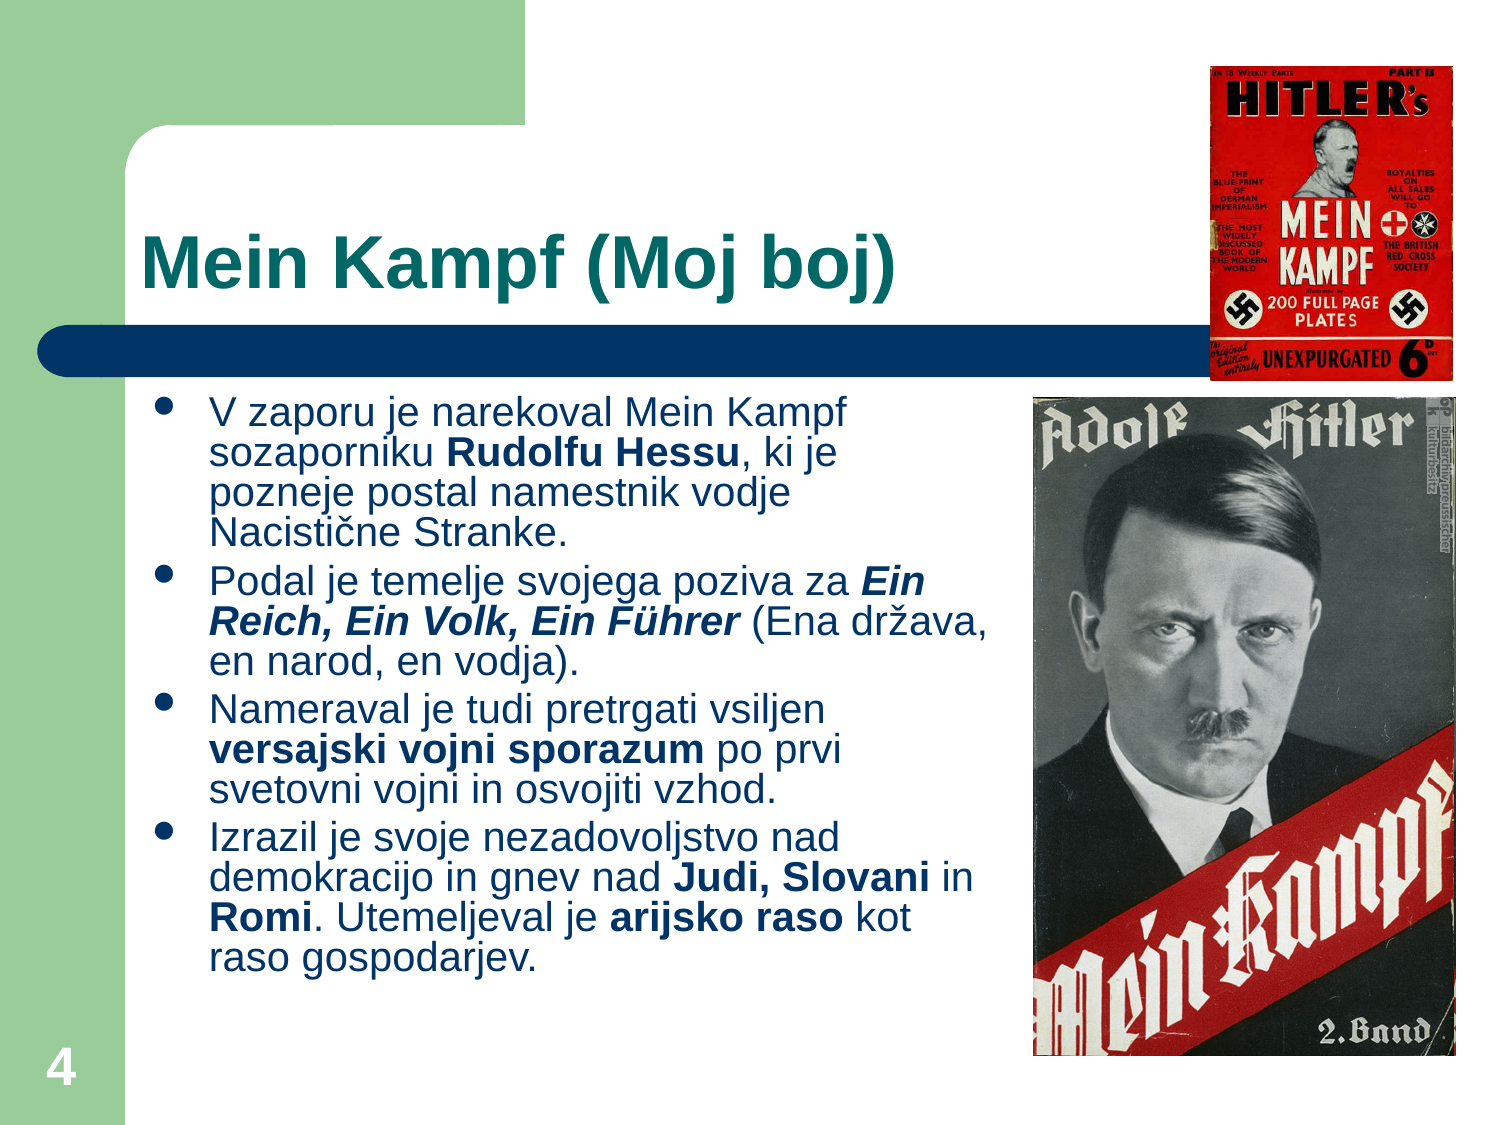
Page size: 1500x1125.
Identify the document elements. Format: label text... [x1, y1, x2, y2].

list V zaporu je narekoval Mein Kampf sozaporniku Rudolfu Hessu, ki je pozneje postal namestnik vodje Nacistične Stranke. Podal je temelje svojega poziva za Ein Reich, Ein Volk, Ein Führer (Ena država, en narod, en vodja). Nameraval je tudi pretrgati vsiljen versajski vojni sporazum po prvi svetovni vojni in osvojiti vzhod. Izrazil je svoje nezadovoljstvo nad demokracijo in gnev nad Judi, Slovani in Romi. Utemeljeval je arijsko raso kot raso gospodarjev. [137, 387, 1010, 999]
picture [1210, 66, 1453, 381]
slide_number <number> [13, 1023, 111, 1105]
title Mein Kampf (Moj boj) [125, 125, 1210, 313]
picture [1033, 397, 1456, 1056]
